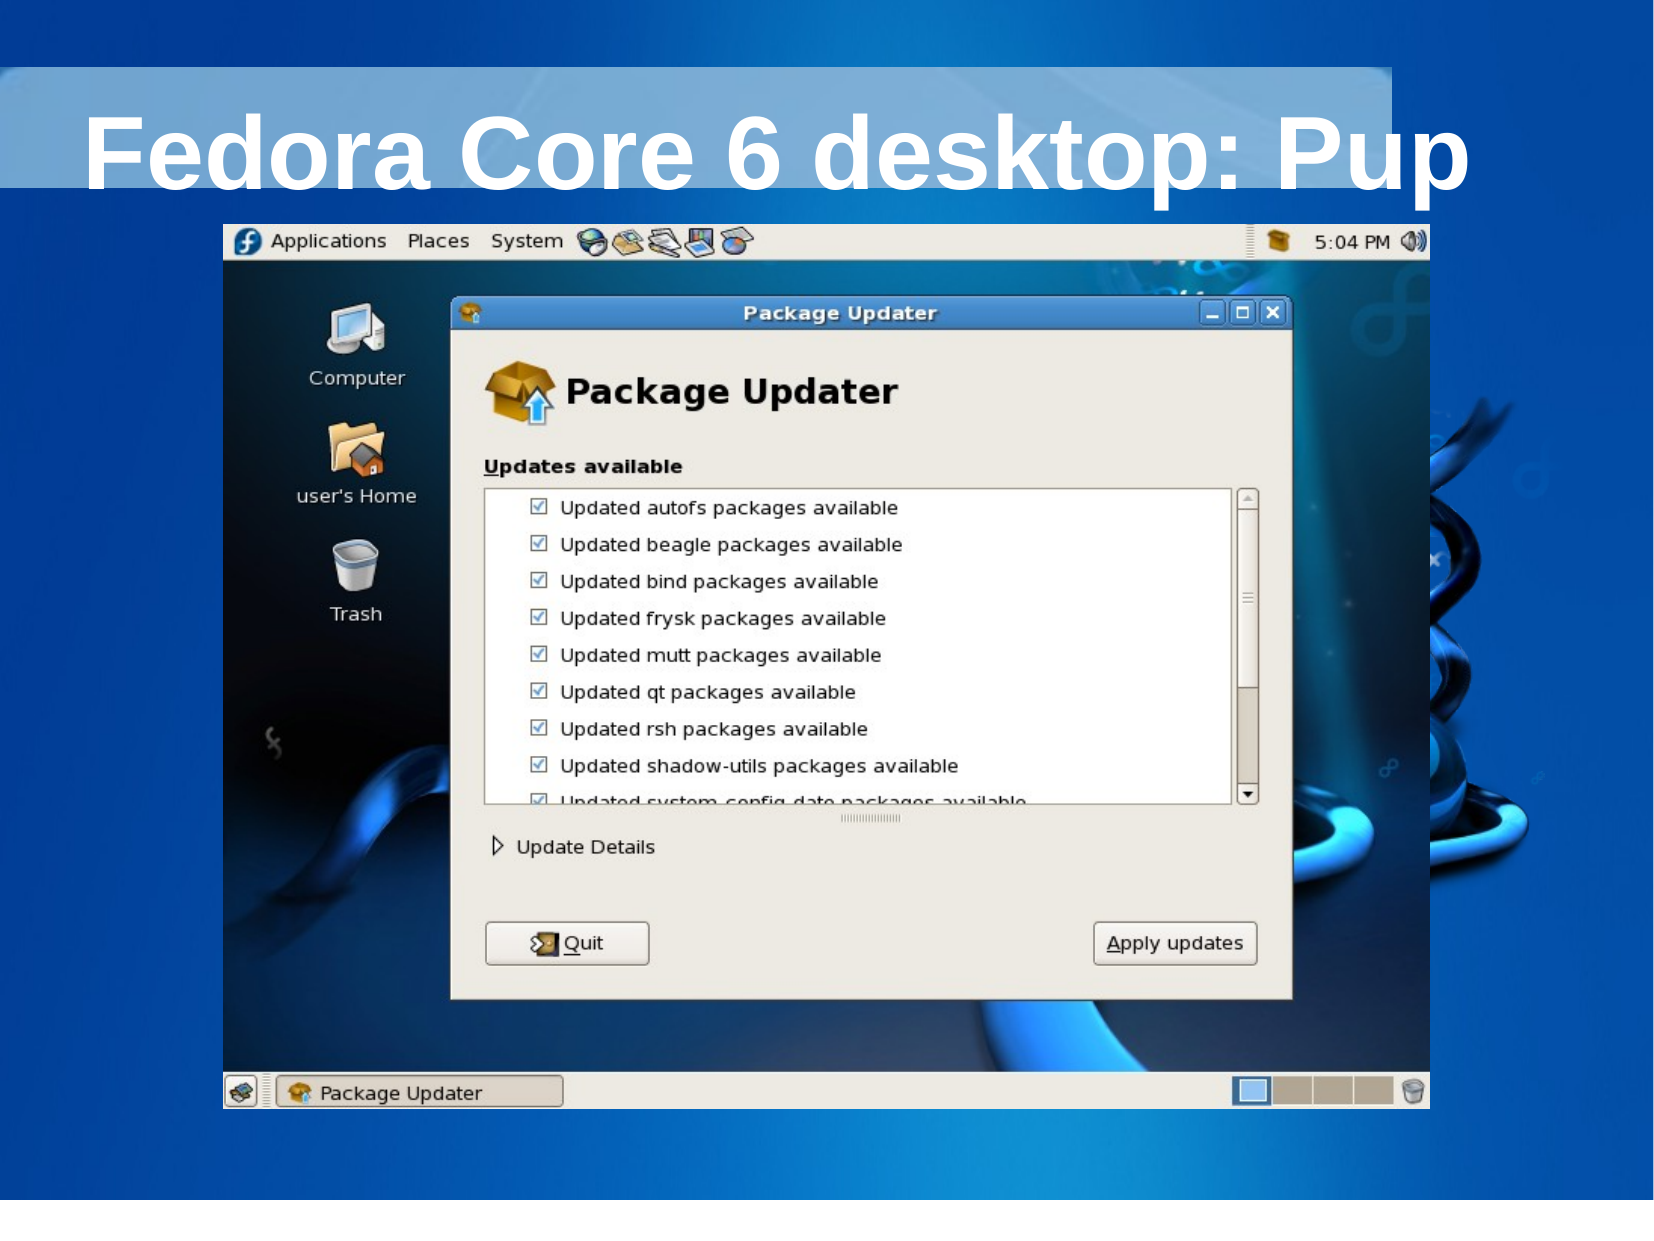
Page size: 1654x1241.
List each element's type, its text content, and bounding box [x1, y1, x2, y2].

picture [0, 0, 1654, 1200]
title Fedora Core 6 desktop: Pup [82, 49, 1571, 257]
